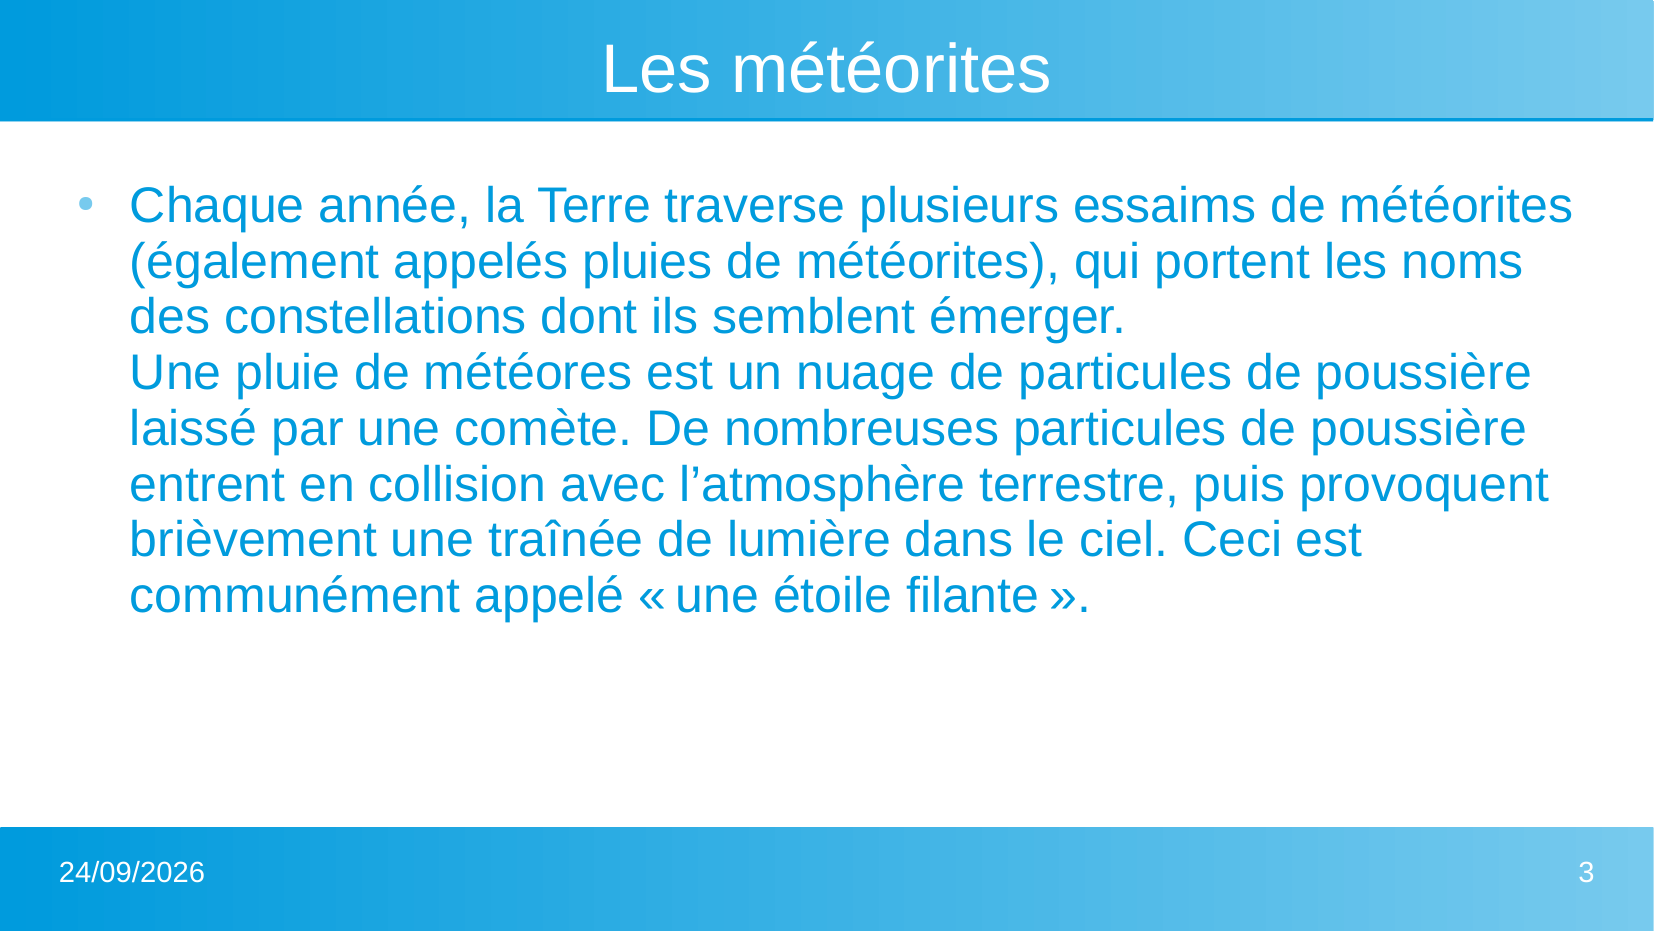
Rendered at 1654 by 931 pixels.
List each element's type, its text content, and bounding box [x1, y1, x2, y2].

list Chaque année, la Terre traverse plusieurs essaims de météorites (également appelés pluies de météorites), qui portent les noms des constellations dont ils semblent émerger. Une pluie de météores est un nuage de particules de poussière laissé par une comète. De nombreuses particules de poussière entrent en collision avec l’atmosphère terrestre, puis provoquent brièvement une traînée de lumière dans le ciel. Ceci est communément appelé « une étoile filante ». [59, 177, 1595, 768]
title Les météorites [59, 29, 1595, 108]
